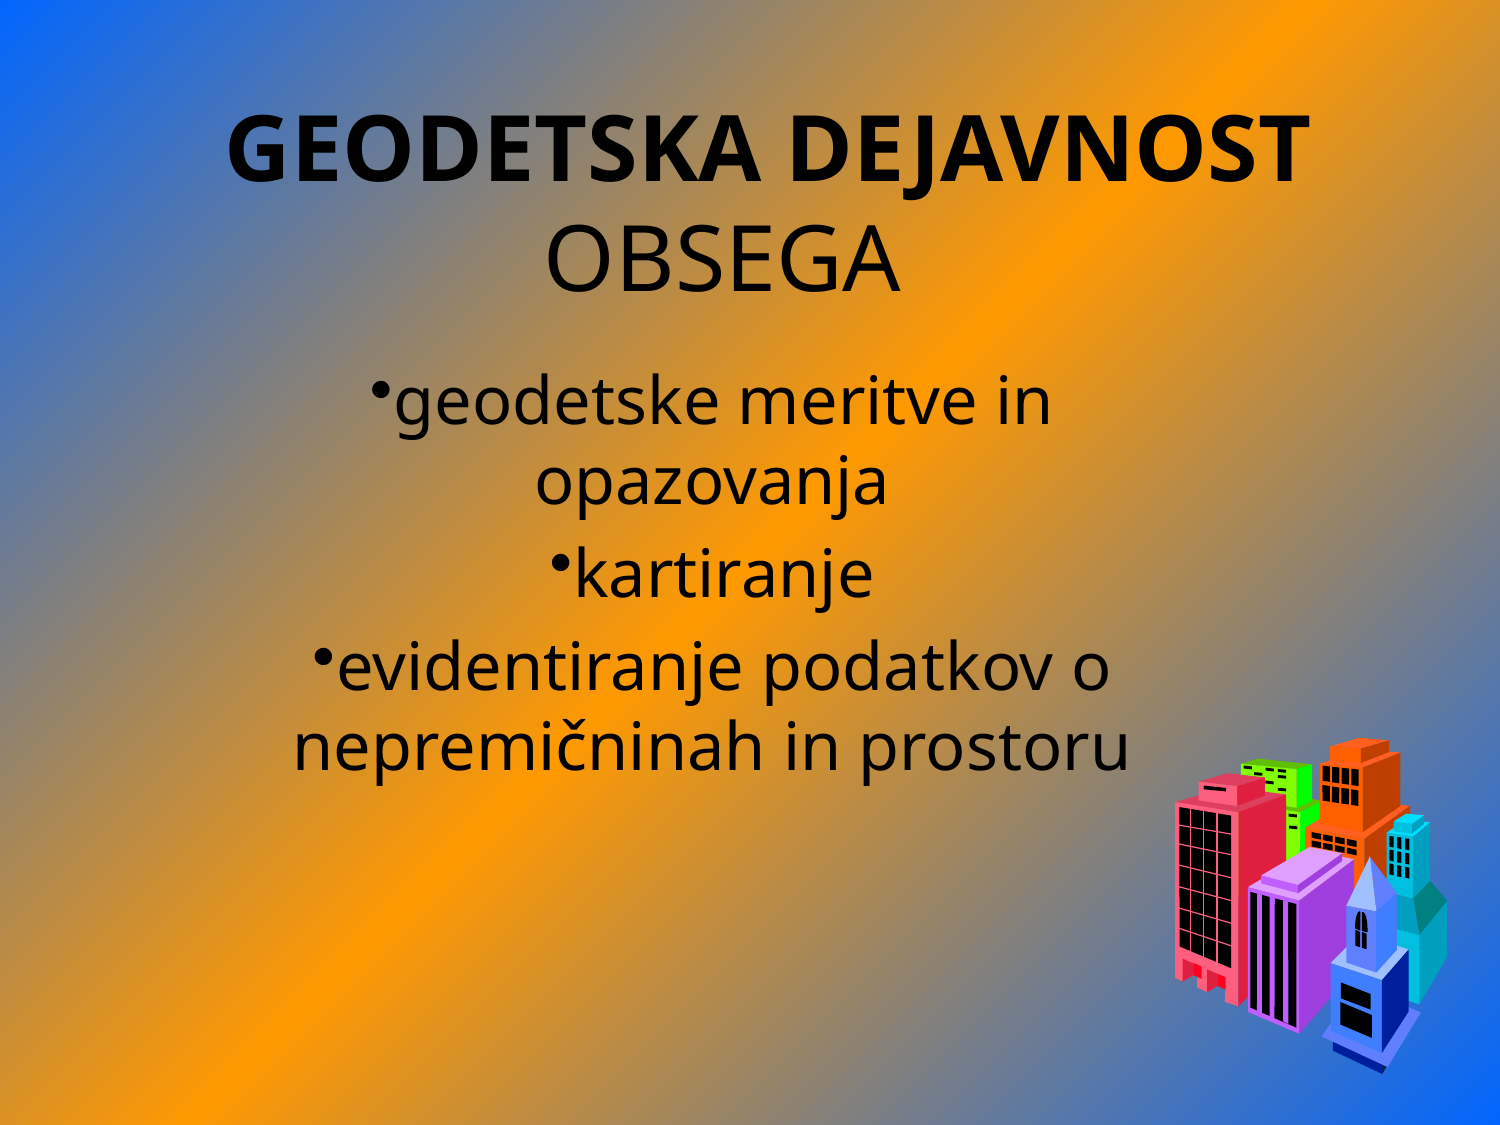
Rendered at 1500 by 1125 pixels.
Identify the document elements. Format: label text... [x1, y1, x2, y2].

title GEODETSKA DEJAVNOST OBSEGA [75, 62, 1463, 338]
picture [1175, 737, 1448, 1075]
subtitle geodetske meritve in opazovanja kartiranje evidentiranje podatkov o nepremičninah in prostoru [187, 350, 1238, 638]
